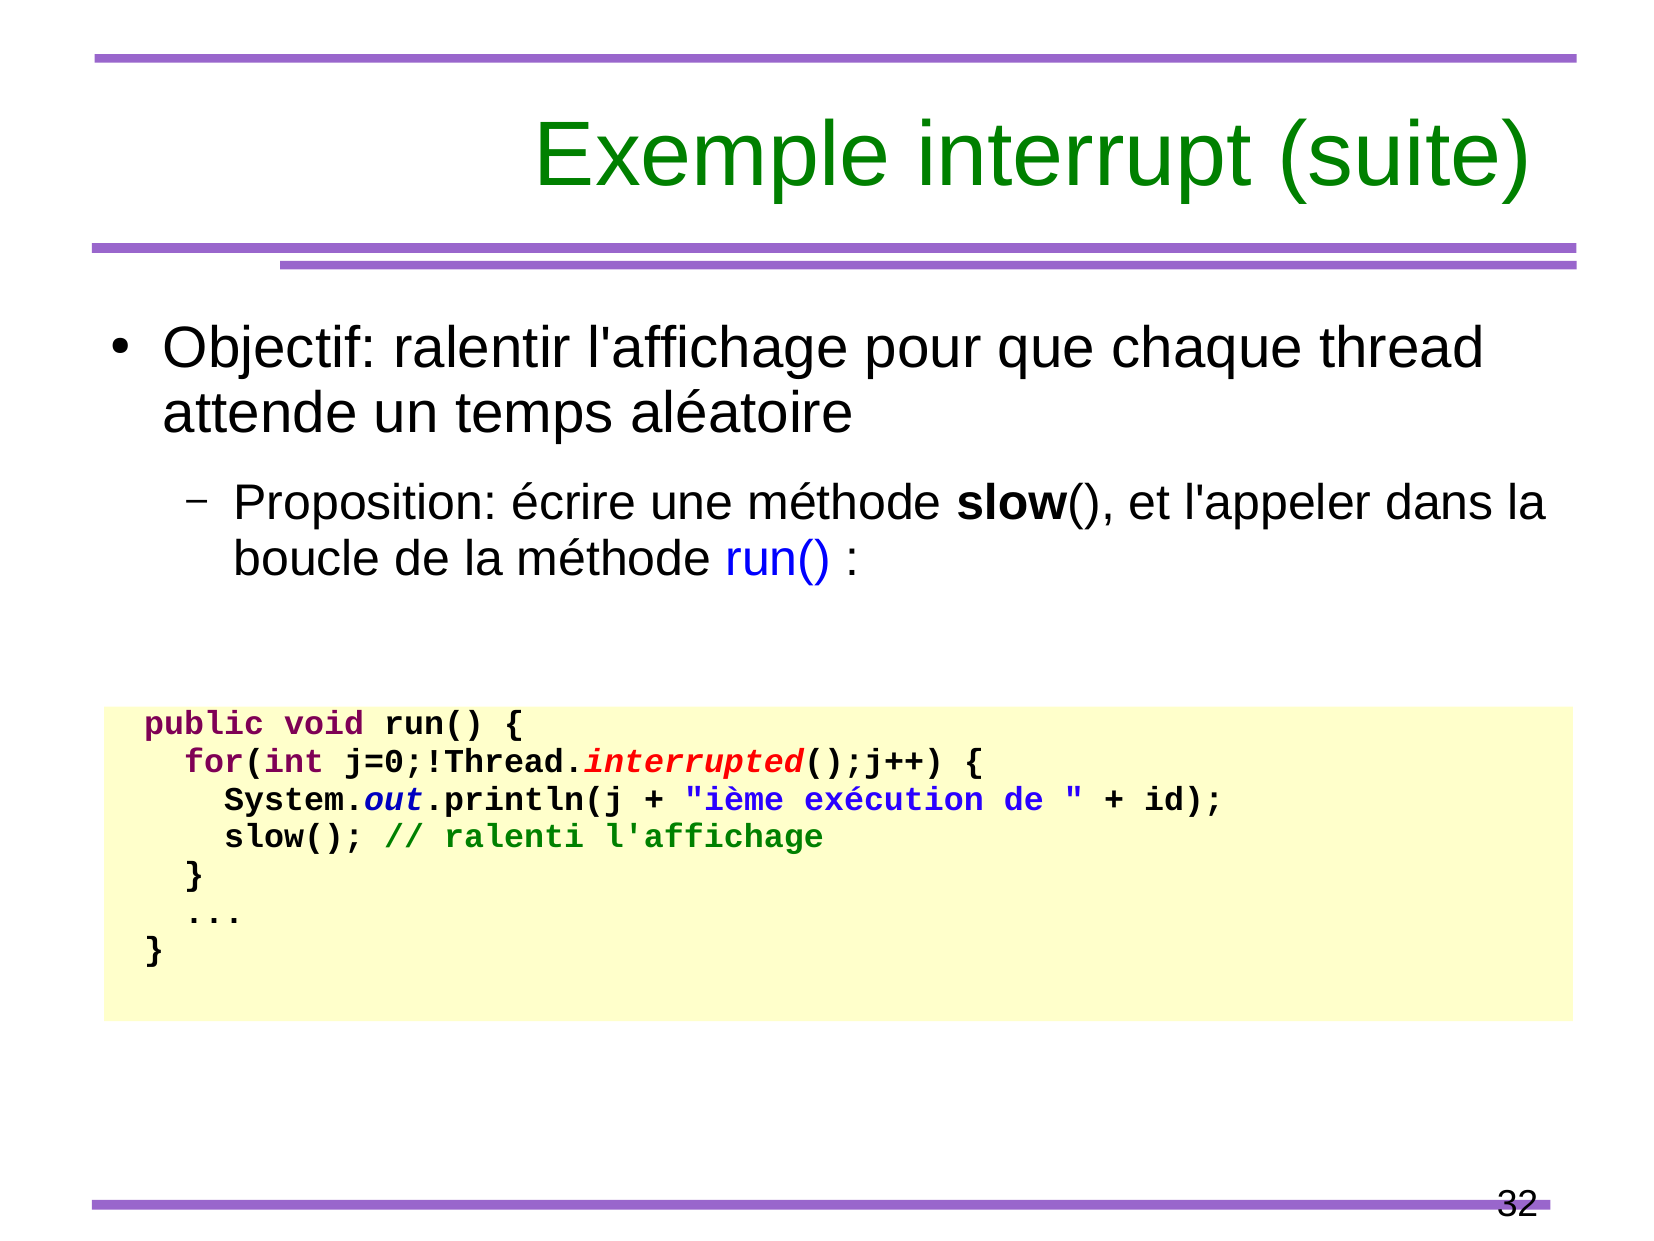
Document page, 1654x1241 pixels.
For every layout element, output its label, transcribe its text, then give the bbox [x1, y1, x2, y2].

list Objectif: ralentir l'affichage pour que chaque thread attende un temps aléatoire Proposition: écrire une méthode slow(), et l'appeler dans la boucle de la méthode run() : [92, 315, 1563, 1163]
text_box public void run() { for(int j=0;!Thread.interrupted();j++) { System.out.println(j + "ième exécution de " + id); slow(); // ralenti l'affichage } ... } [104, 706, 1573, 1022]
title Exemple interrupt (suite) [121, 49, 1534, 257]
